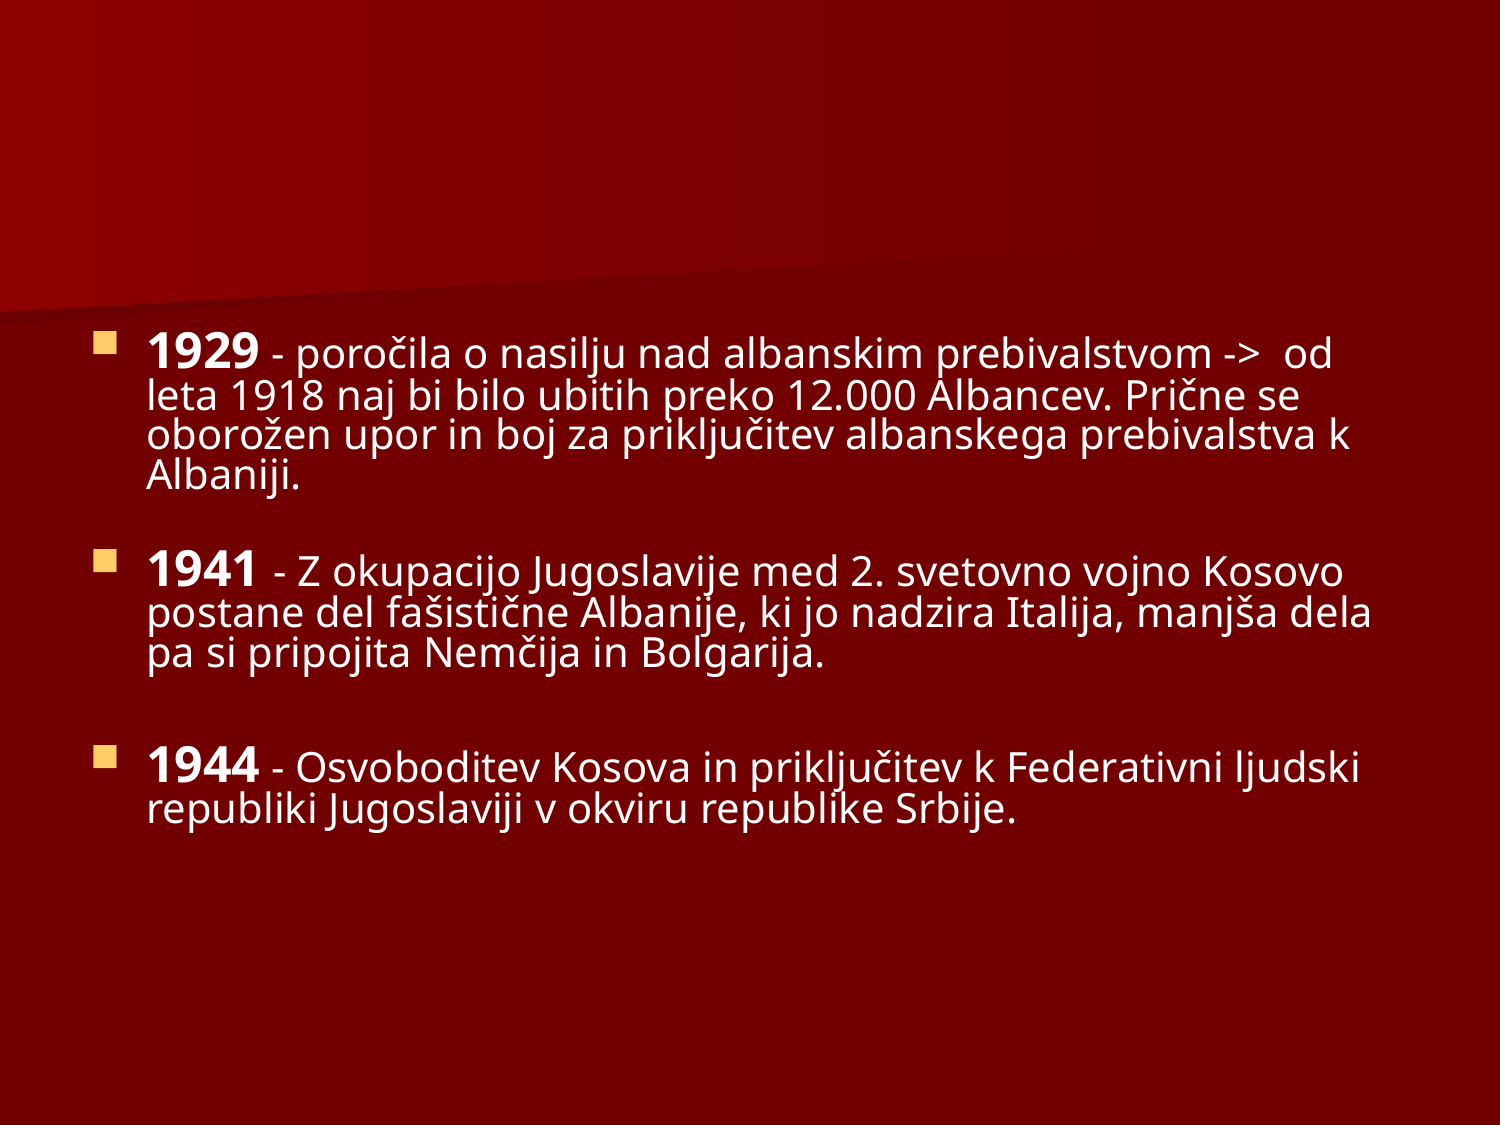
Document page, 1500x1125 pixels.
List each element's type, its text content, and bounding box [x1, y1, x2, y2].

list 1929 - poročila o nasilju nad albanskim prebivalstvom -> od leta 1918 naj bi bilo ubitih preko 12.000 Albancev. Prične se oborožen upor in boj za priključitev albanskega prebivalstva k Albaniji. 1941 - Z okupacijo Jugoslavije med 2. svetovno vojno Kosovo postane del fašistične Albanije, ki jo nadzira Italija, manjša dela pa si pripojita Nemčija in Bolgarija. 1944 - Osvoboditev Kosova in priključitev k Federativni ljudski republiki Jugoslaviji v okviru republike Srbije. [75, 262, 1425, 1000]
